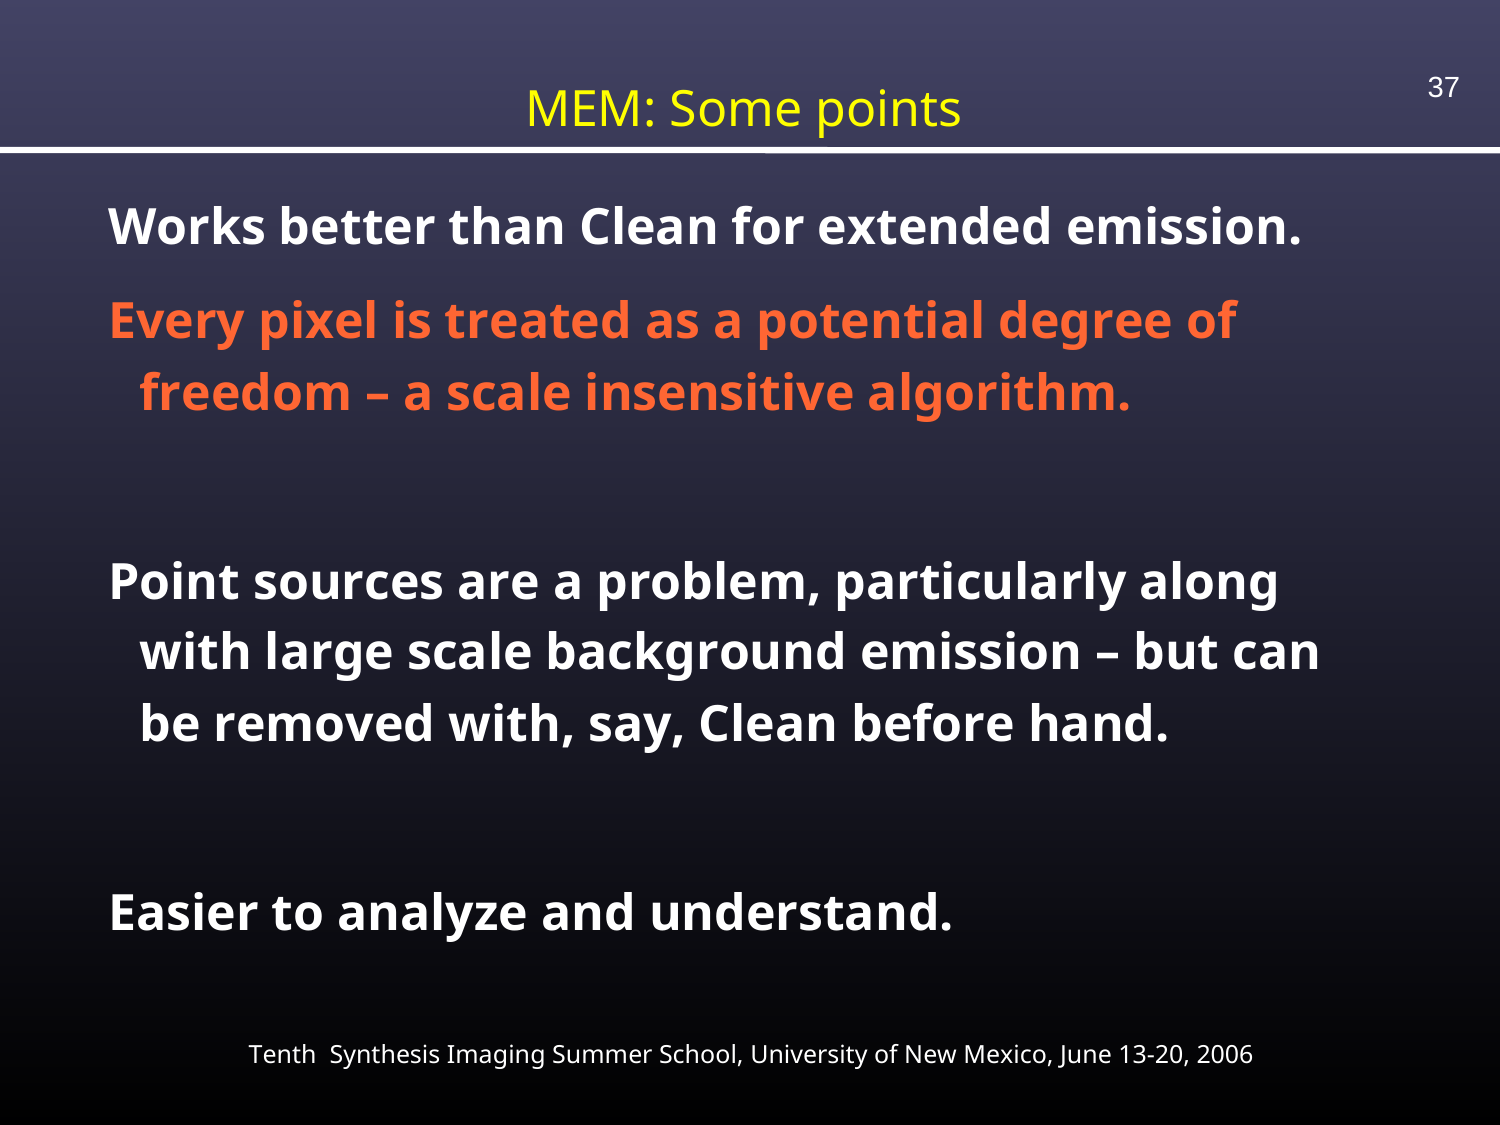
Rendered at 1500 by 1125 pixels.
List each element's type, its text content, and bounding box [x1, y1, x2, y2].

title MEM: Some points [112, 62, 1375, 151]
subtitle Works better than Clean for extended emission. Every pixel is treated as a potential degree of freedom – a scale insensitive algorithm. Point sources are a problem, particularly along with large scale background emission – but can be removed with, say, Clean before hand. Easier to analyze and understand. [108, 190, 1384, 973]
